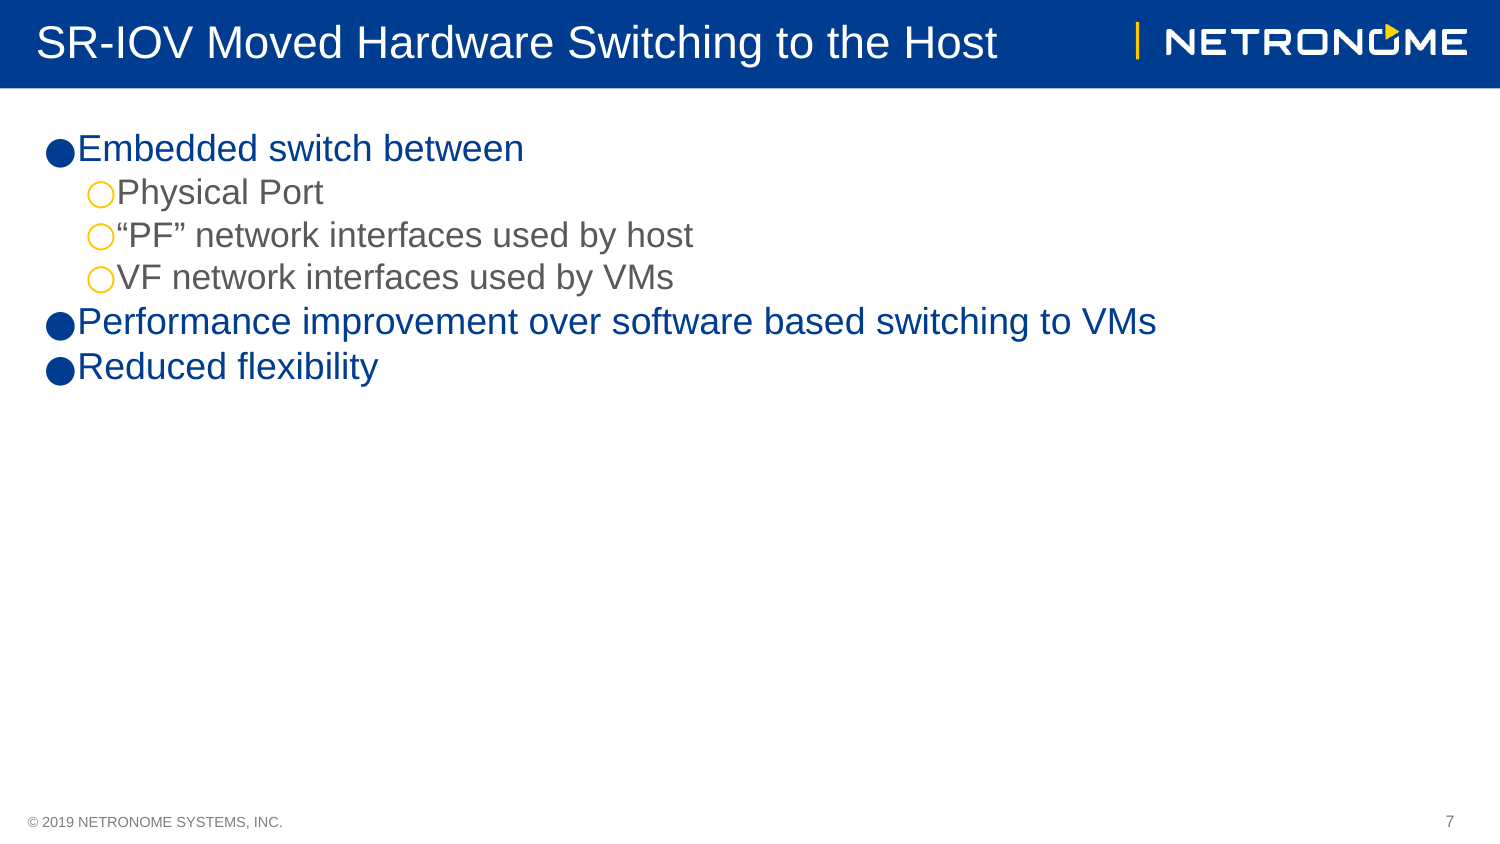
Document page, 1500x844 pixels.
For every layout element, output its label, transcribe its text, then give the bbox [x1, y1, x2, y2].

title SR-IOV Moved Hardware Switching to the Host [20, 0, 1113, 89]
picture [1162, 21, 1473, 62]
list Embedded switch between Physical Port “PF” network interfaces used by host VF network interfaces used by VMs Performance improvement over software based switching to VMs Reduced flexibility [24, 109, 1463, 772]
